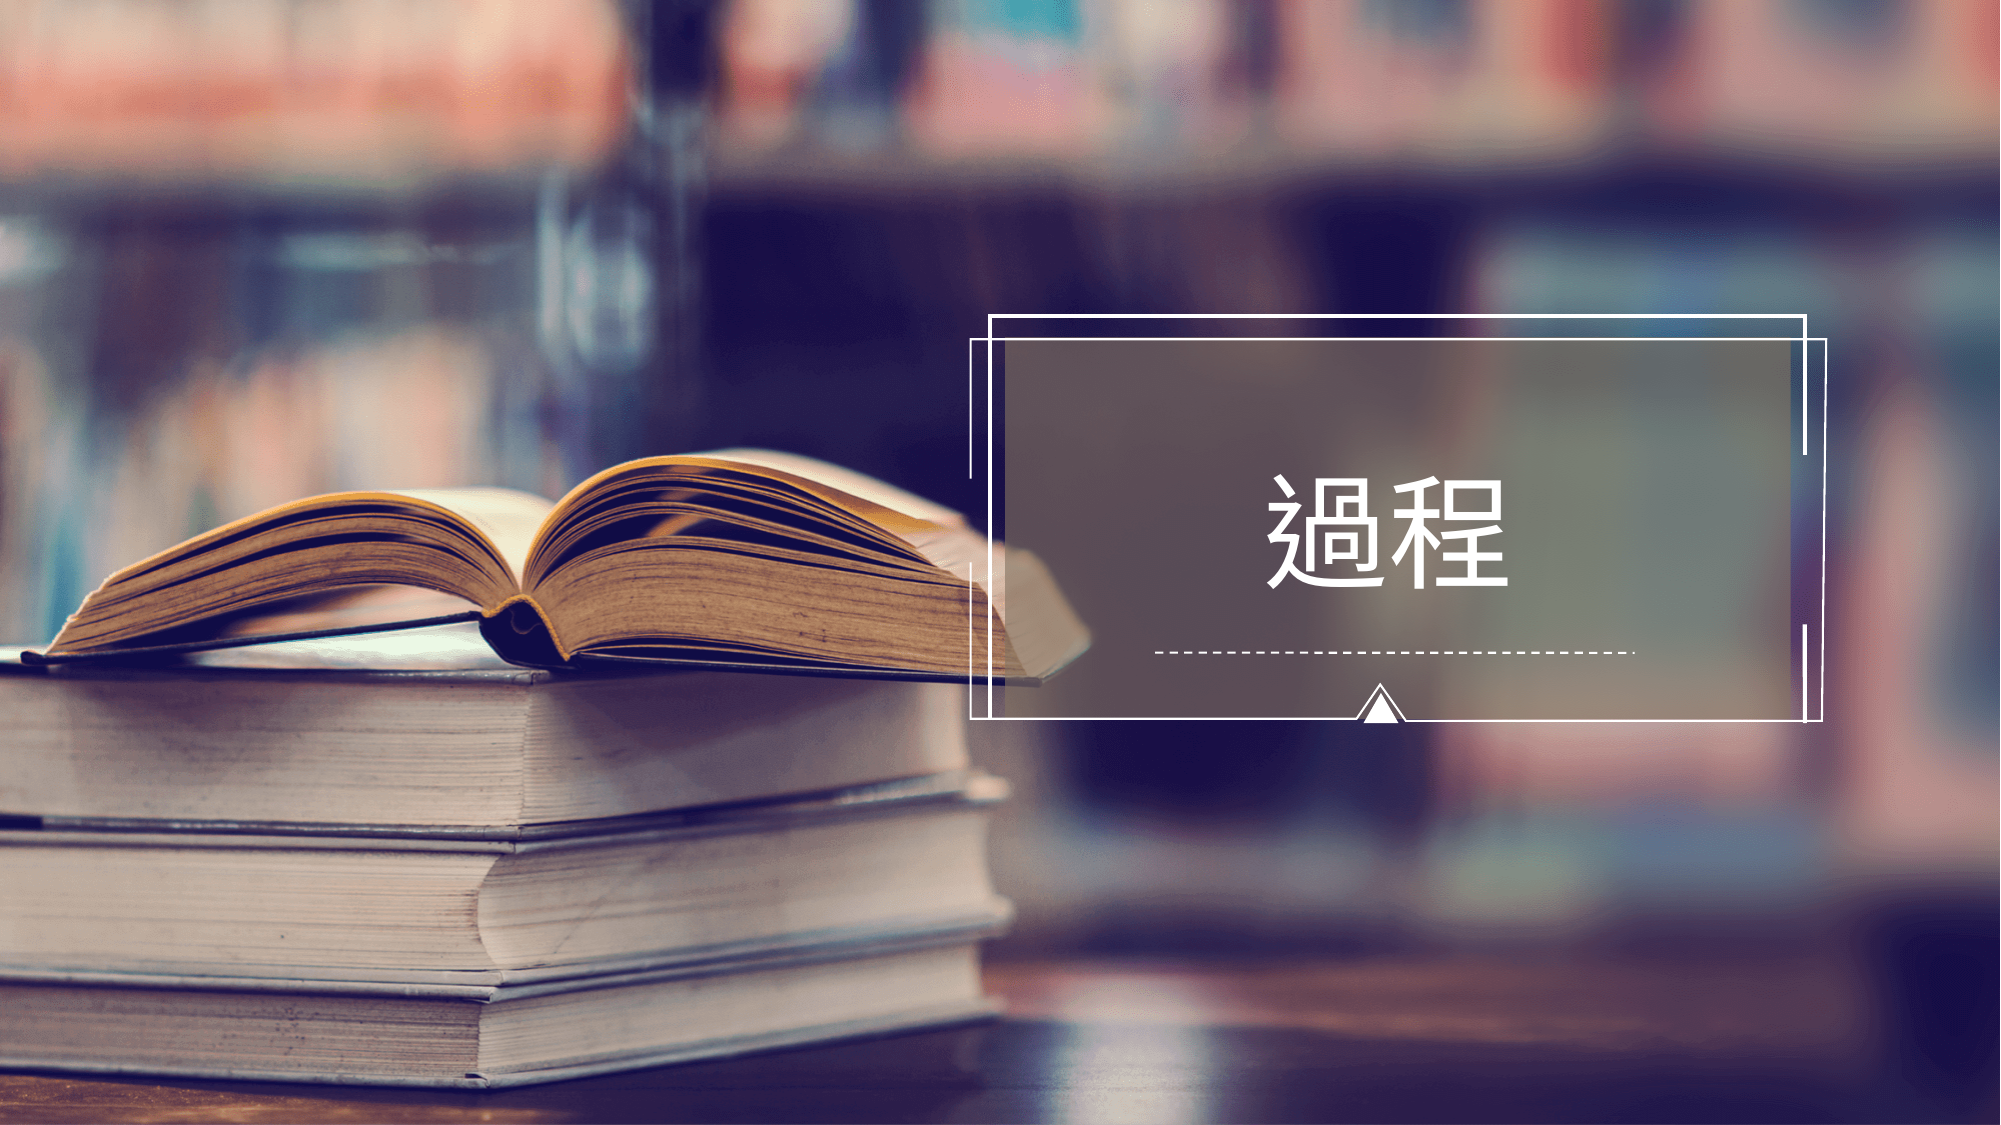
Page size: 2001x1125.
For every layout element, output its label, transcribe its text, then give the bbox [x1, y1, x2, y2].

text_box [1005, 341, 1791, 719]
text_box [1359, 688, 1402, 724]
text_box 過程 [1248, 446, 1549, 612]
picture [0, 0, 2000, 1125]
